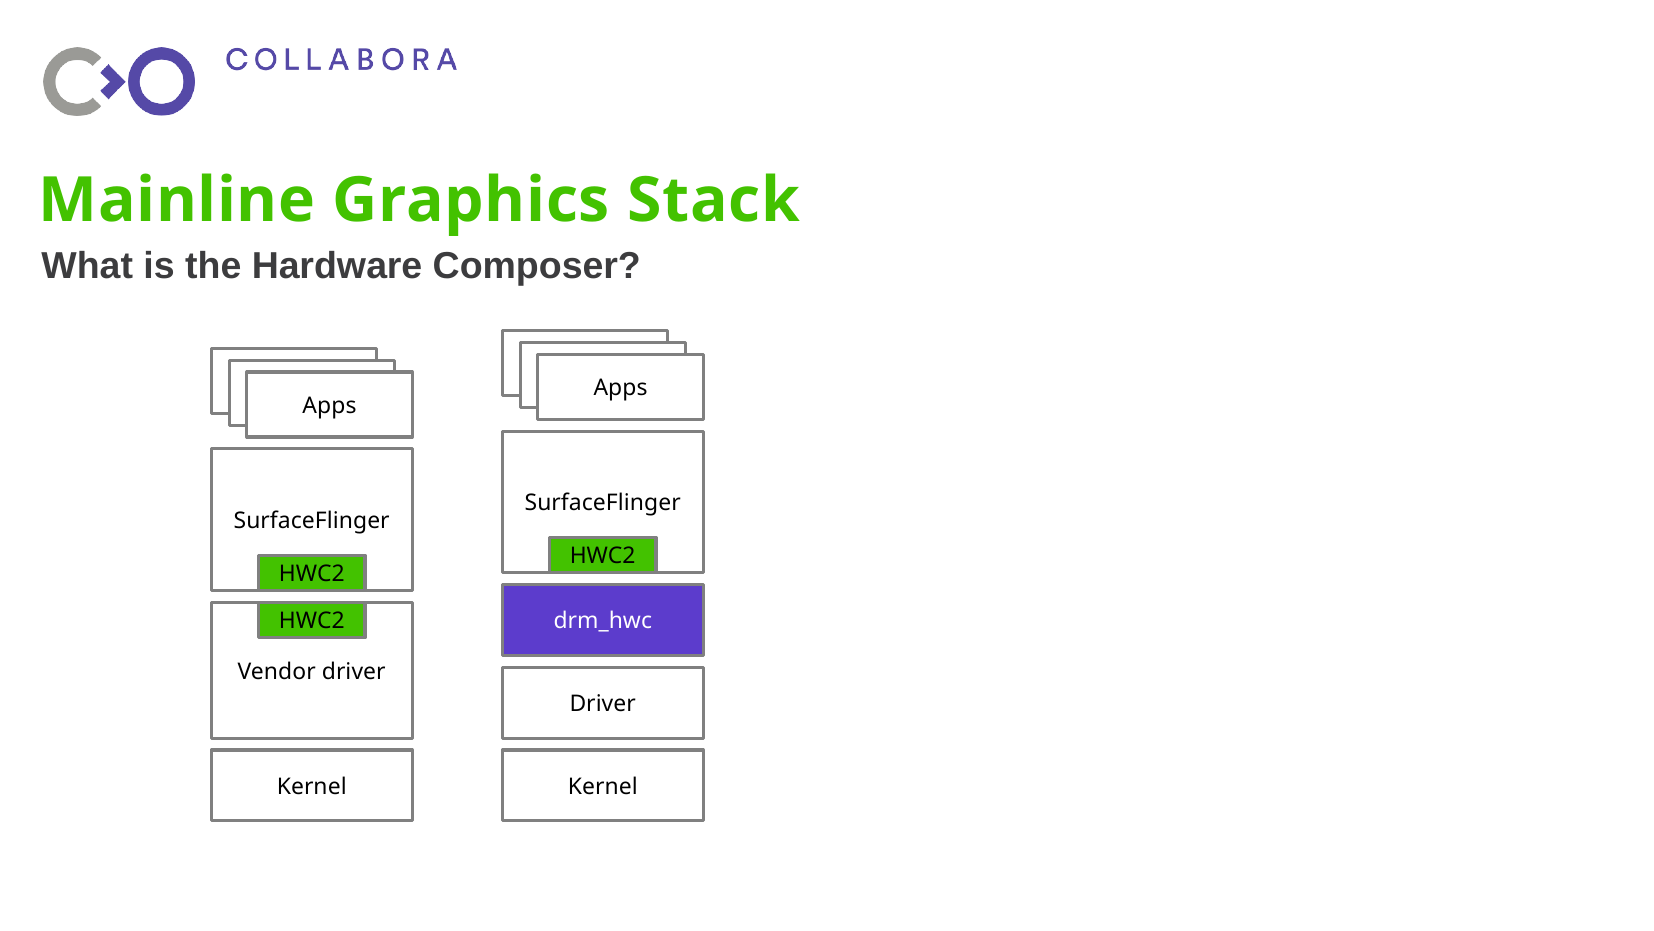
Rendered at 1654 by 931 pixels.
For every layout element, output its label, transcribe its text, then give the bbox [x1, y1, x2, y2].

text_box SurfaceFlinger [502, 431, 704, 573]
text_box drm_hwc [502, 584, 704, 656]
text_box HWC2 [258, 602, 366, 638]
text_box HWC2 [549, 537, 657, 573]
text_box Kernel [211, 750, 413, 821]
title Mainline Graphics Stack [38, 159, 1614, 216]
text_box [211, 348, 395, 426]
text_box HWC2 [258, 555, 366, 591]
text_box Apps [246, 372, 413, 438]
text_box Driver [502, 667, 704, 739]
text_box Vendor driver [211, 602, 413, 739]
text_box SurfaceFlinger [211, 448, 413, 591]
text_box What is the Hardware Composer? [41, 240, 1614, 290]
text_box Kernel [502, 750, 704, 821]
text_box Apps [537, 354, 704, 420]
text_box [502, 330, 686, 408]
picture [43, 47, 457, 116]
